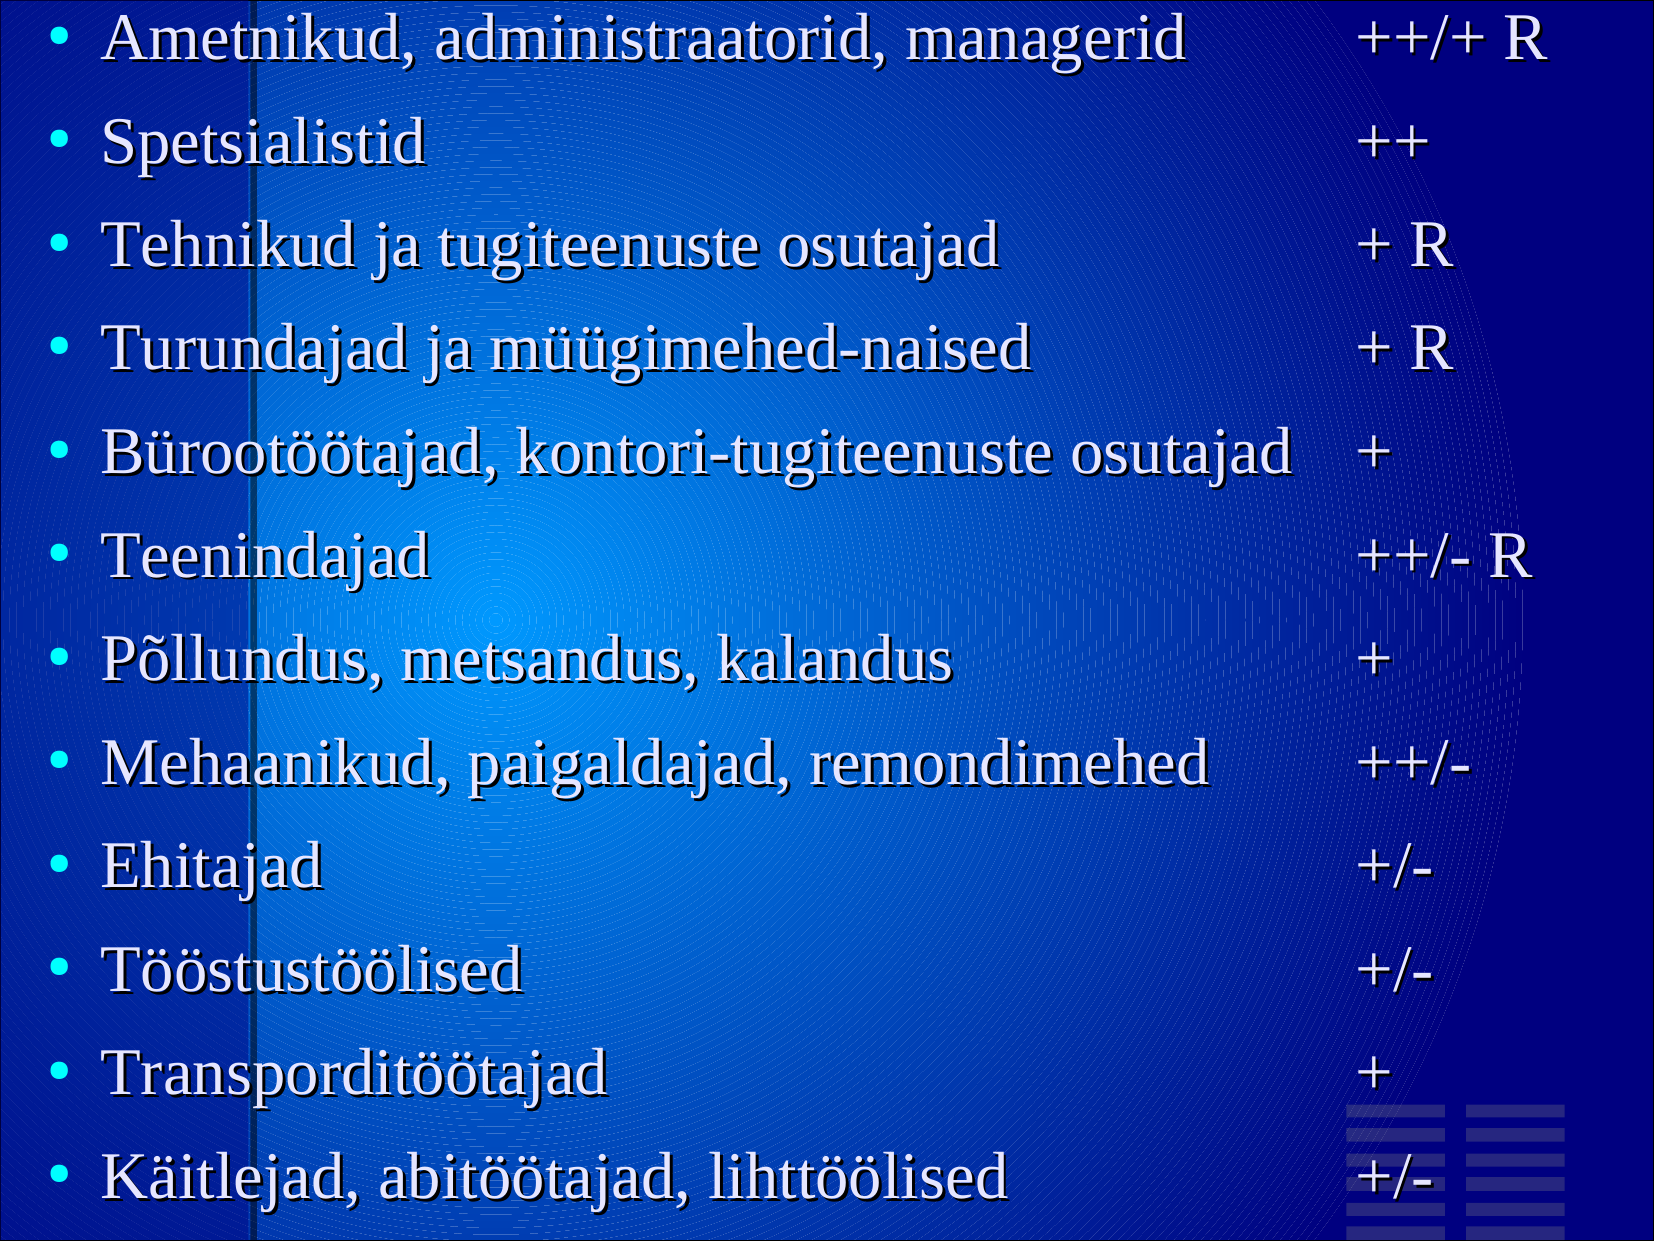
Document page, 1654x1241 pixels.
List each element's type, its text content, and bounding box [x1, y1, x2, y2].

list Ametnikud, administraatorid, managerid ++/+ R Spetsialistid ++ Tehnikud ja tugiteenuste osutajad + R Turundajad ja müügimehed-naised + R Bürootöötajad, kontori-tugiteenuste osutajad + Teenindajad ++/- R Põllundus, metsandus, kalandus + Mehaanikud, paigaldajad, remondimehed ++/- Ehitajad +/- Tööstustöölised +/- Transporditöötajad + Käitlejad, abitöötajad, lihttöölised +/- [29, 0, 1625, 1213]
